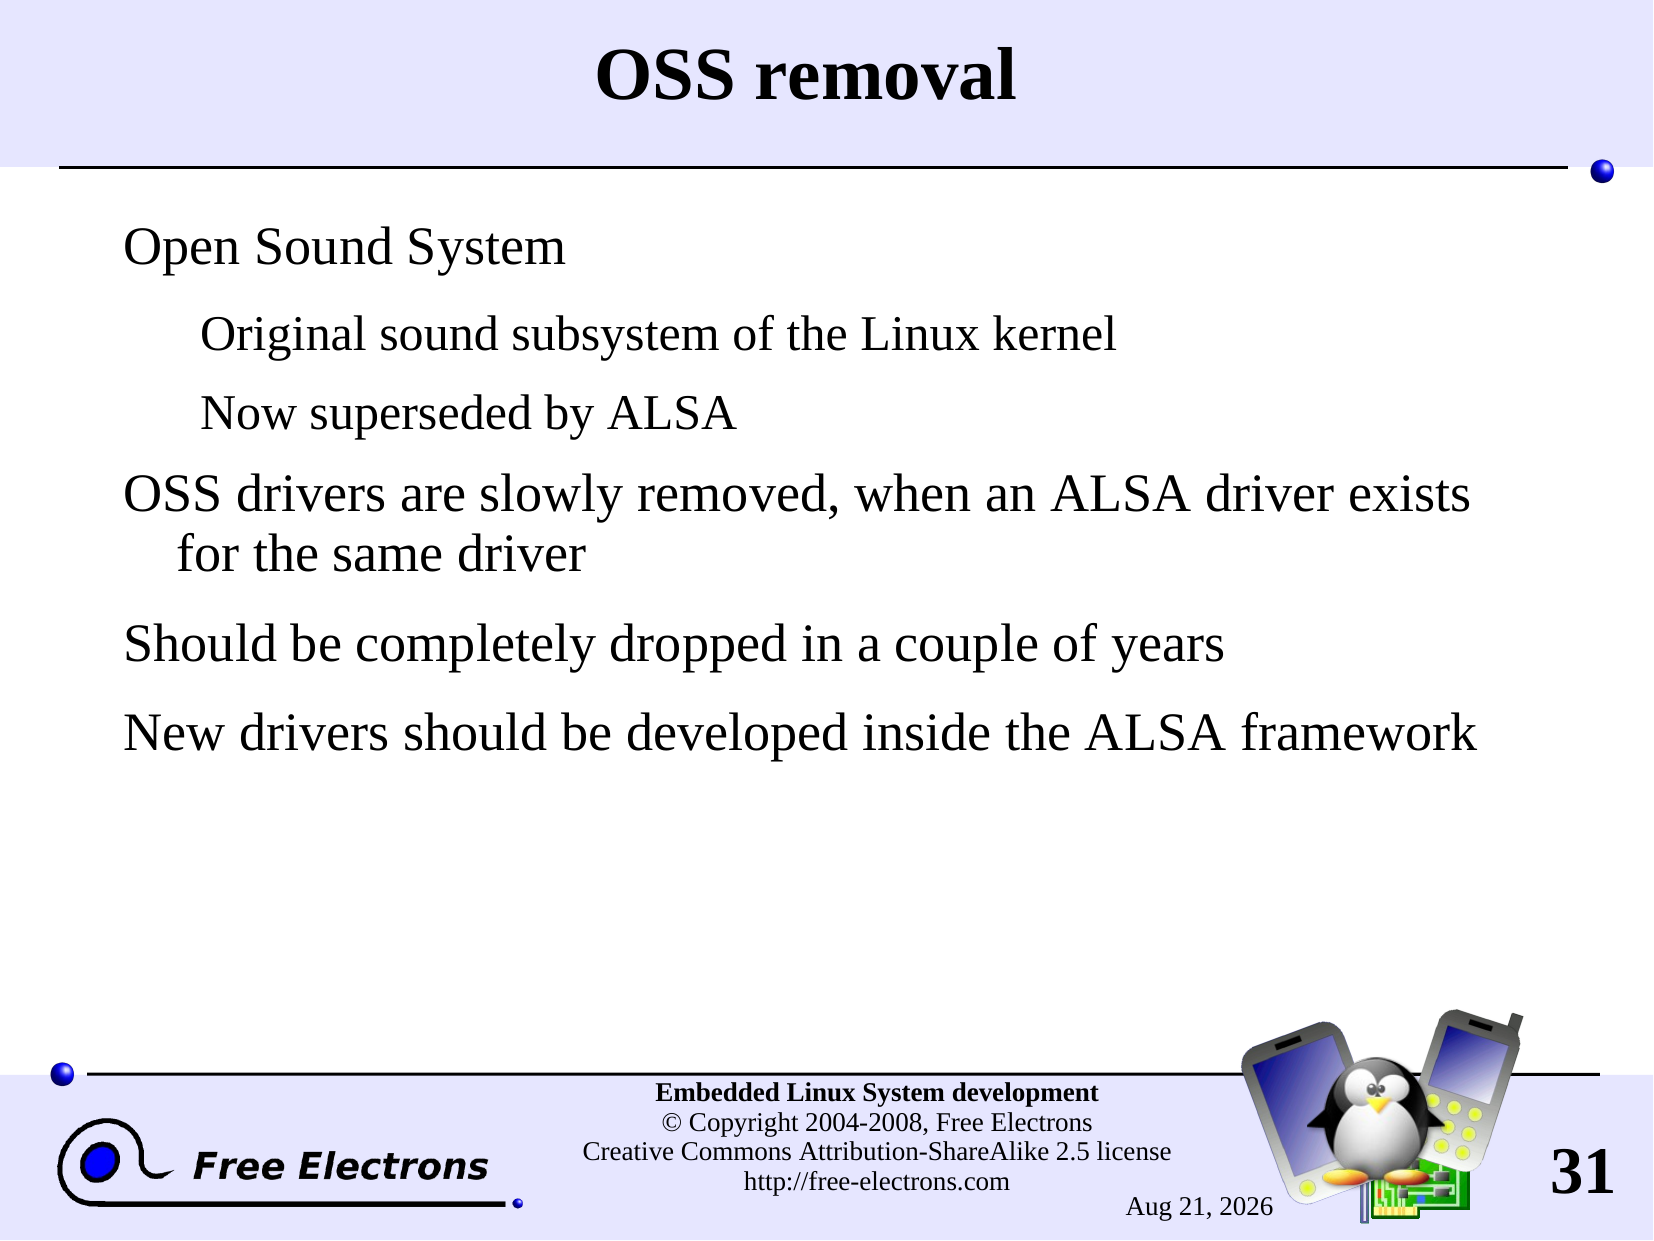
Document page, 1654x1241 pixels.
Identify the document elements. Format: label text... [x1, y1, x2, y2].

list Open Sound System Original sound subsystem of the Linux kernel Now superseded by ALSA OSS drivers are slowly removed, when an ALSA driver exists for the same driver Should be completely dropped in a couple of years New drivers should be developed inside the ALSA framework [105, 216, 1518, 1066]
picture [1231, 1007, 1538, 1241]
title OSS removal [60, 25, 1551, 124]
picture [50, 1107, 527, 1216]
